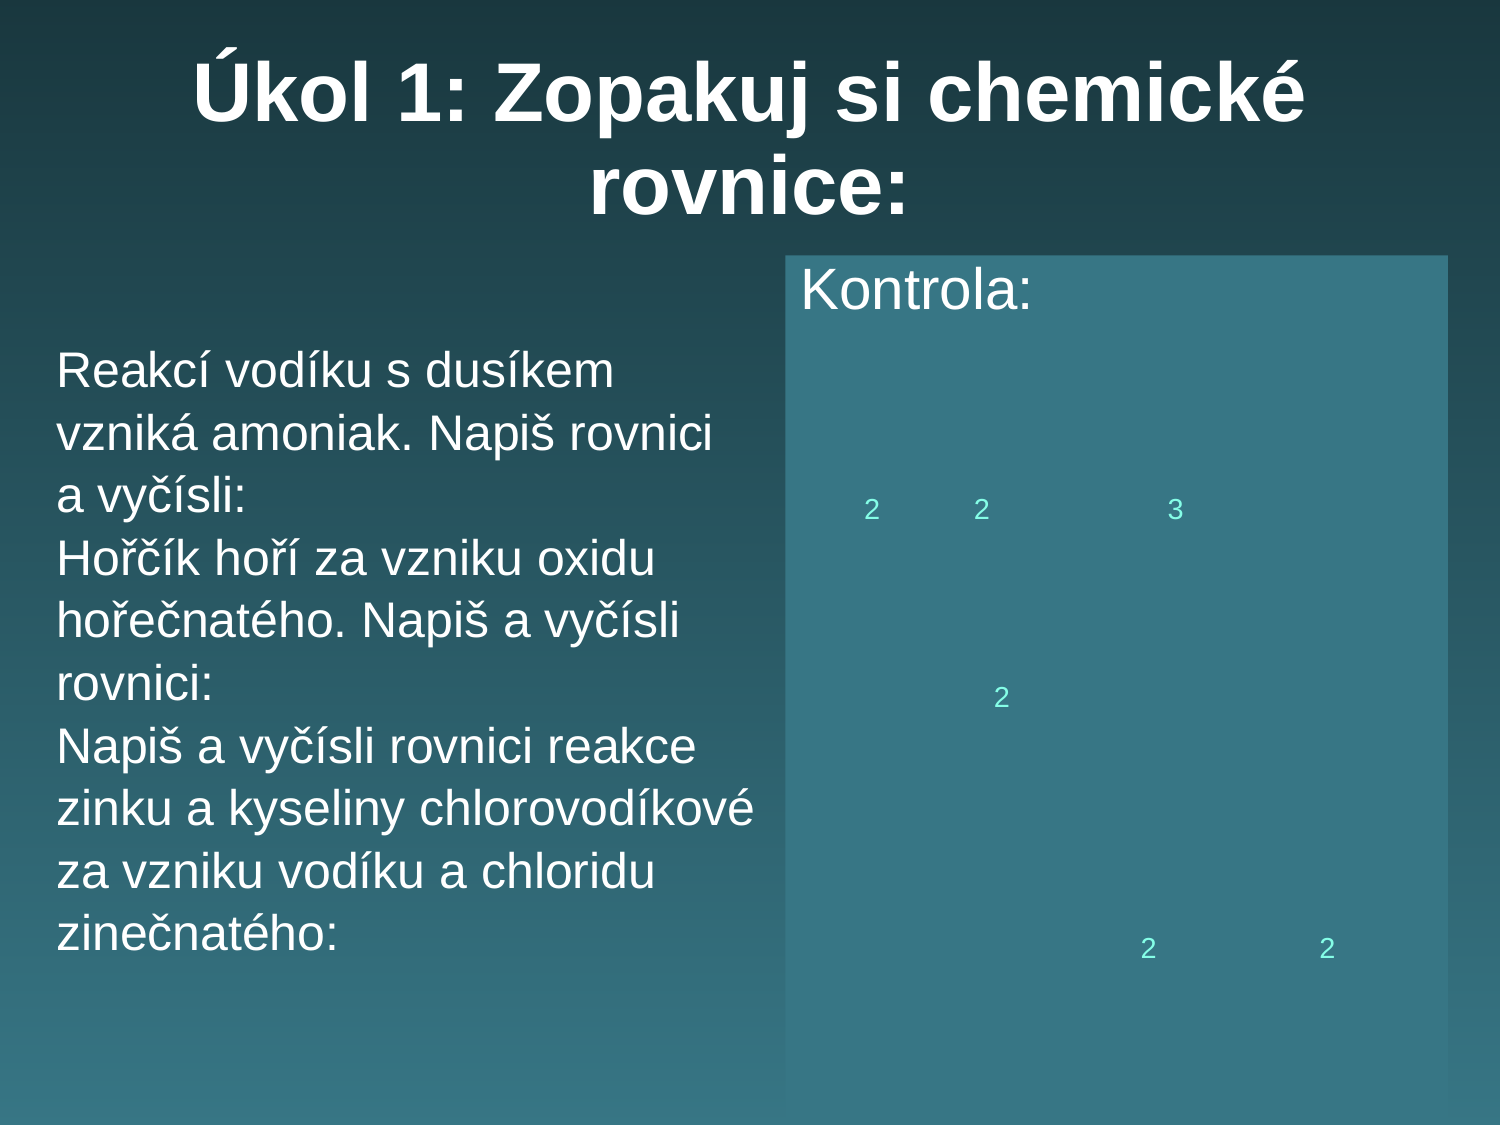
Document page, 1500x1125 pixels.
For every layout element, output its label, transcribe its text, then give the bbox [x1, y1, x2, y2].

list Reakcí vodíku s dusíkem vzniká amoniak. Napiš rovnici a vyčísli: Hořčík hoří za vzniku oxidu hořečnatého. Napiš a vyčísli rovnici: Napiš a vyčísli rovnici reakce zinku a kyseliny chlorovodíkové za vzniku vodíku a chloridu zinečnatého: [41, 262, 774, 1059]
list Kontrola: 3H2 + N2 → 2NH3 2Mg + O2 → 2MgO Zn + 2HCl → H2 + ZnCl2 [785, 255, 1448, 1125]
title Úkol 1: Zopakuj si chemické rovnice: [75, 31, 1426, 247]
